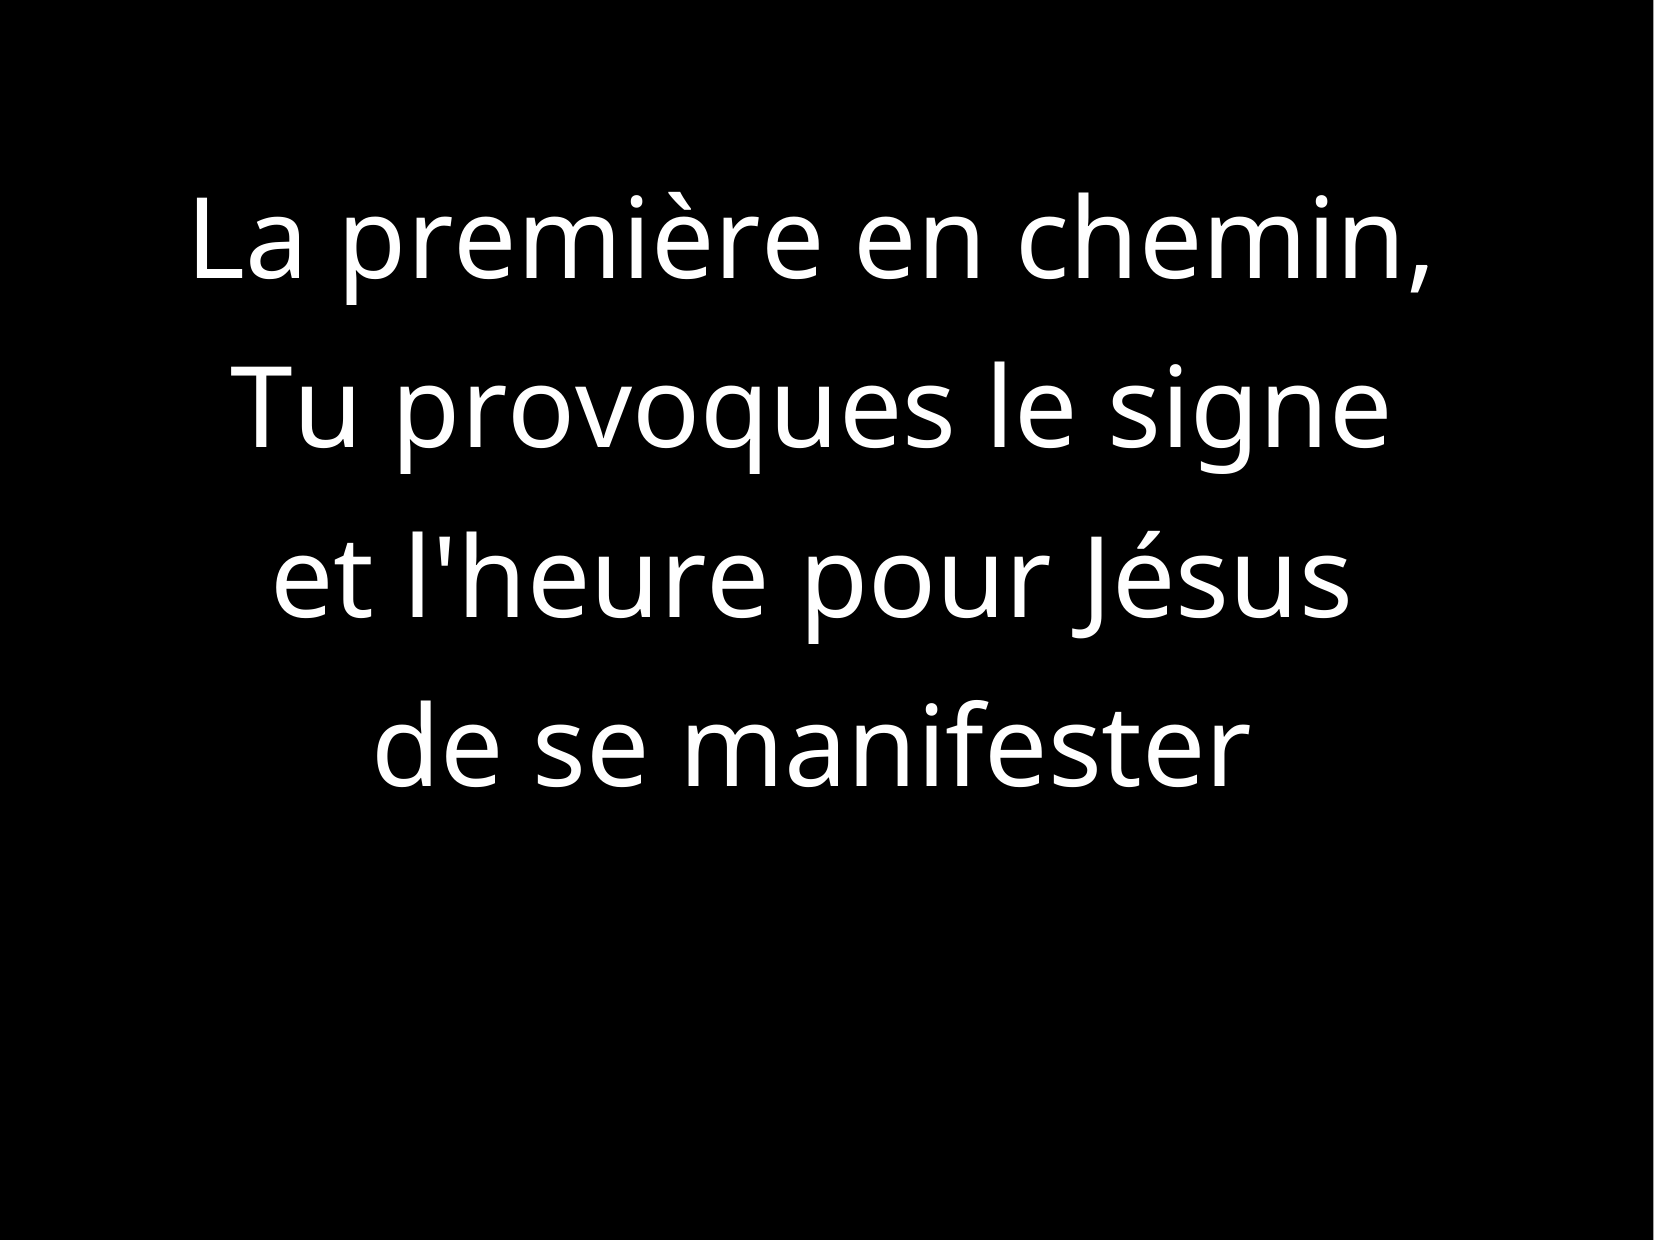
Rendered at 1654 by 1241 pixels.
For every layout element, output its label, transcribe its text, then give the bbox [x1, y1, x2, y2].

list La première en chemin, Tu provoques le signe et l'heure pour Jésus de se manifester [82, 99, 1571, 1108]
